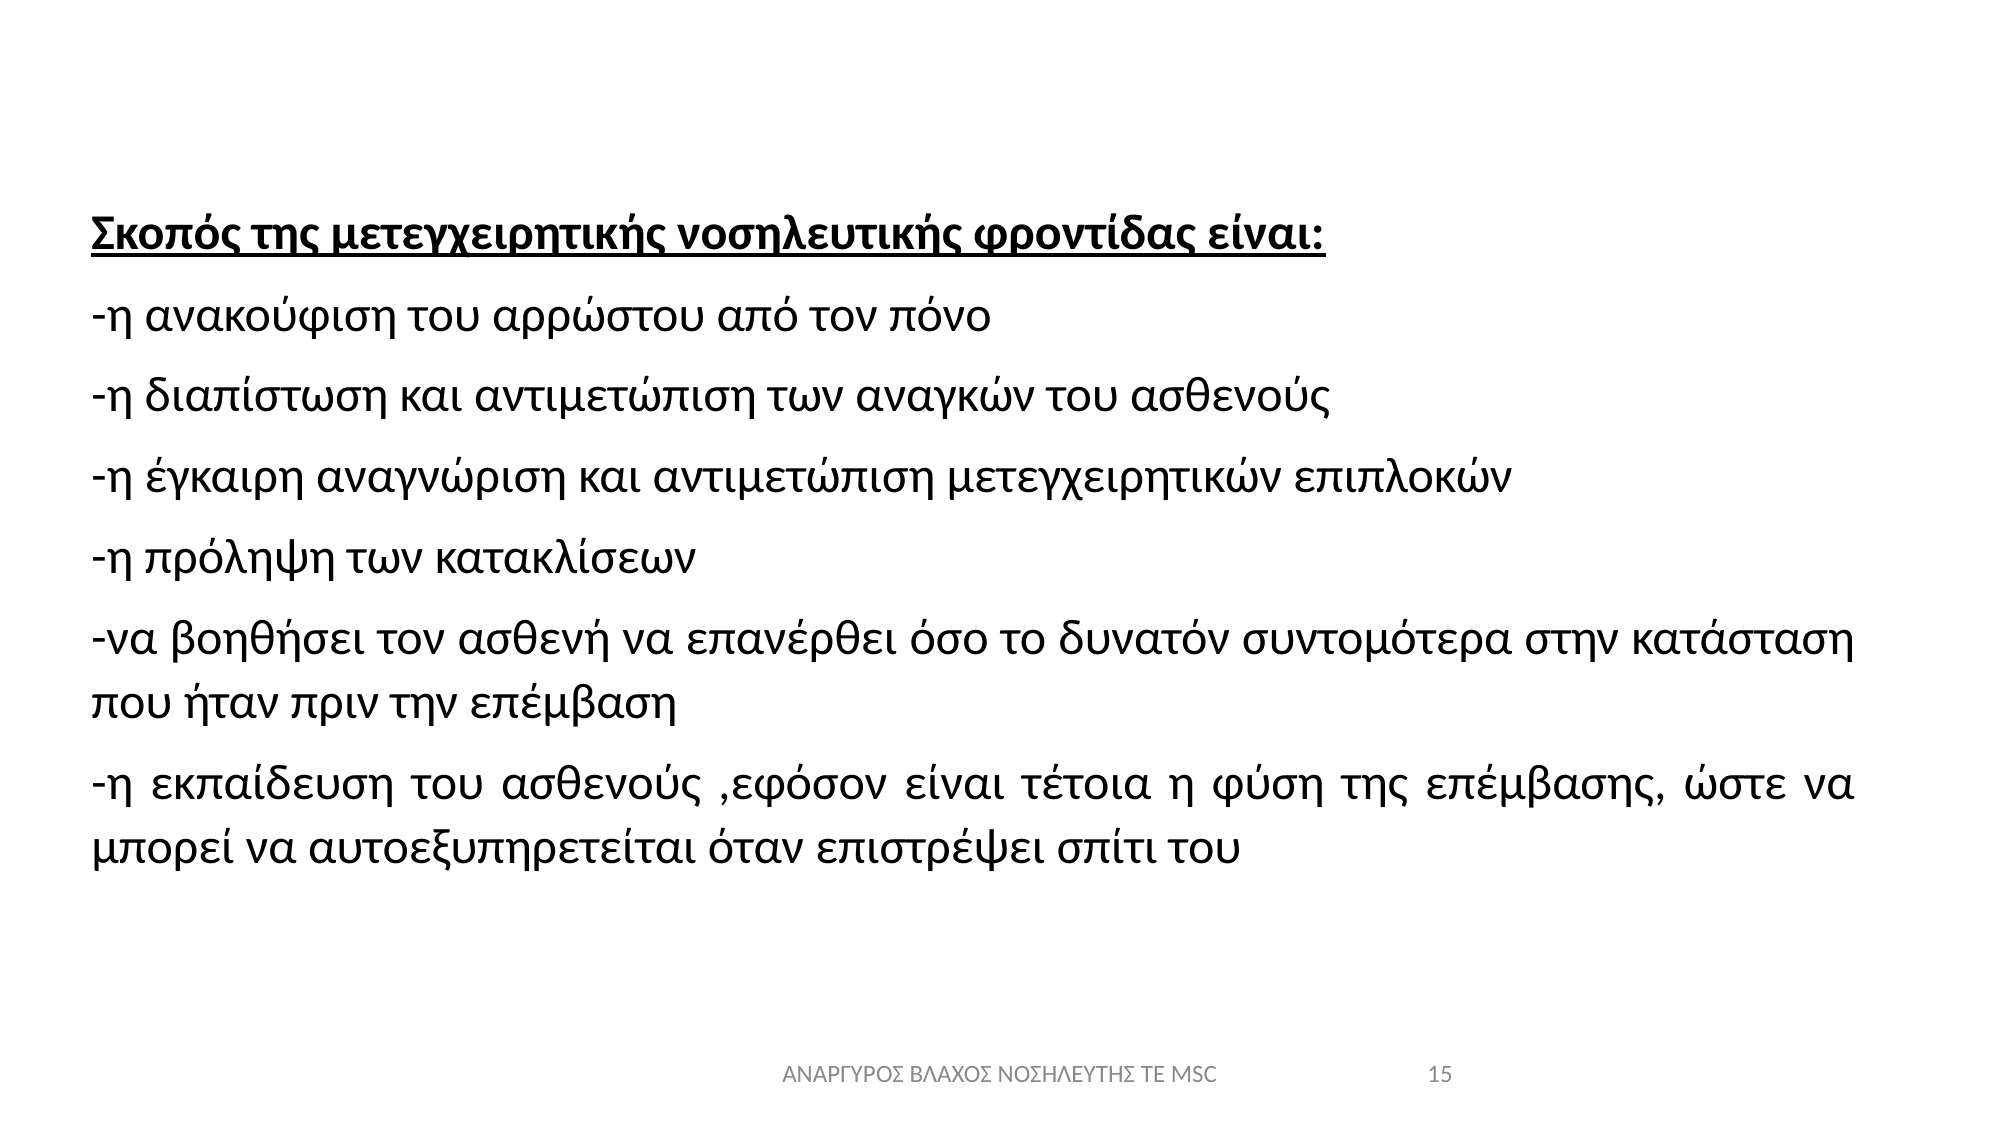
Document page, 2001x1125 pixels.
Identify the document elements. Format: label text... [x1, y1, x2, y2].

text_box Σκοπός της μετεγχειρητικής νοσηλευτικής φροντίδας είναι: -η ανακούφιση του αρρώστου από τον πόνο -η διαπίστωση και αντιμετώπιση των αναγκών του ασθενούς -η έγκαιρη αναγνώριση και αντιμετώπιση μετεγχειρητικών επιπλοκών -η πρόληψη των κατακλίσεων -να βοηθήσει τον ασθενή να επανέρθει όσο το δυνατόν συντομότερα στην κατάσταση που ήταν πριν την επέμβαση -η εκπαίδευση του ασθενούς ,εφόσον είναι τέτοια η φύση της επέμβασης, ώστε να μπορεί να αυτοεξυπηρετείται όταν επιστρέψει σπίτι του [76, 51, 1885, 890]
text_box ΑΝΑΡΓΥΡΟΣ ΒΛΑΧΟΣ ΝΟΣΗΛΕΥΤΗΣ ΤΕ ΜSC [662, 1042, 1338, 1103]
text_box [1412, 1042, 1863, 1103]
